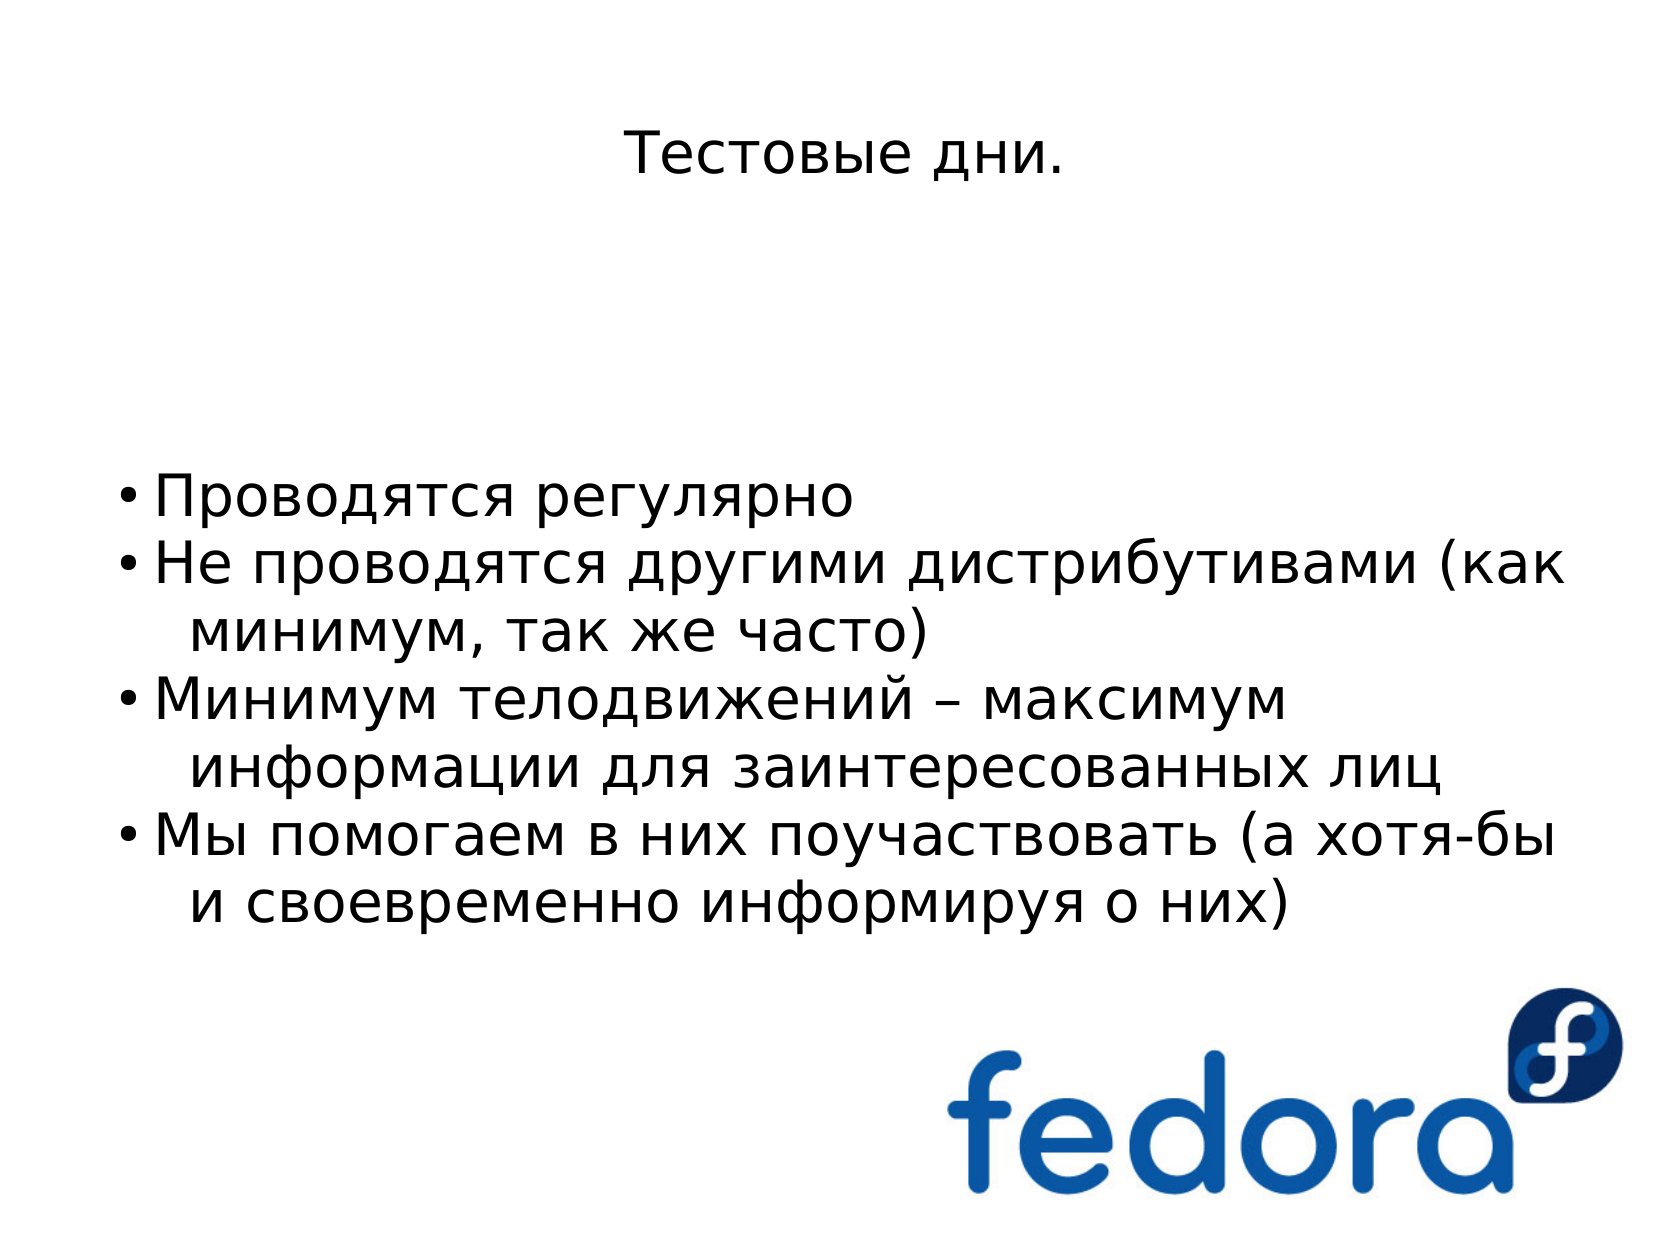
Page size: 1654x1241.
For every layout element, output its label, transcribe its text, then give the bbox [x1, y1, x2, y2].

picture [925, 967, 1638, 1223]
title Тестовые дни. [82, 49, 1571, 257]
subtitle Проводятся регулярно Не проводятся другими дистрибутивами (как минимум, так же часто) Минимум телодвижений – максимум информации для заинтересованных лиц Мы помогаем в них поучаствовать (а хотя-бы и своевременно информируя о них) [82, 290, 1571, 1109]
